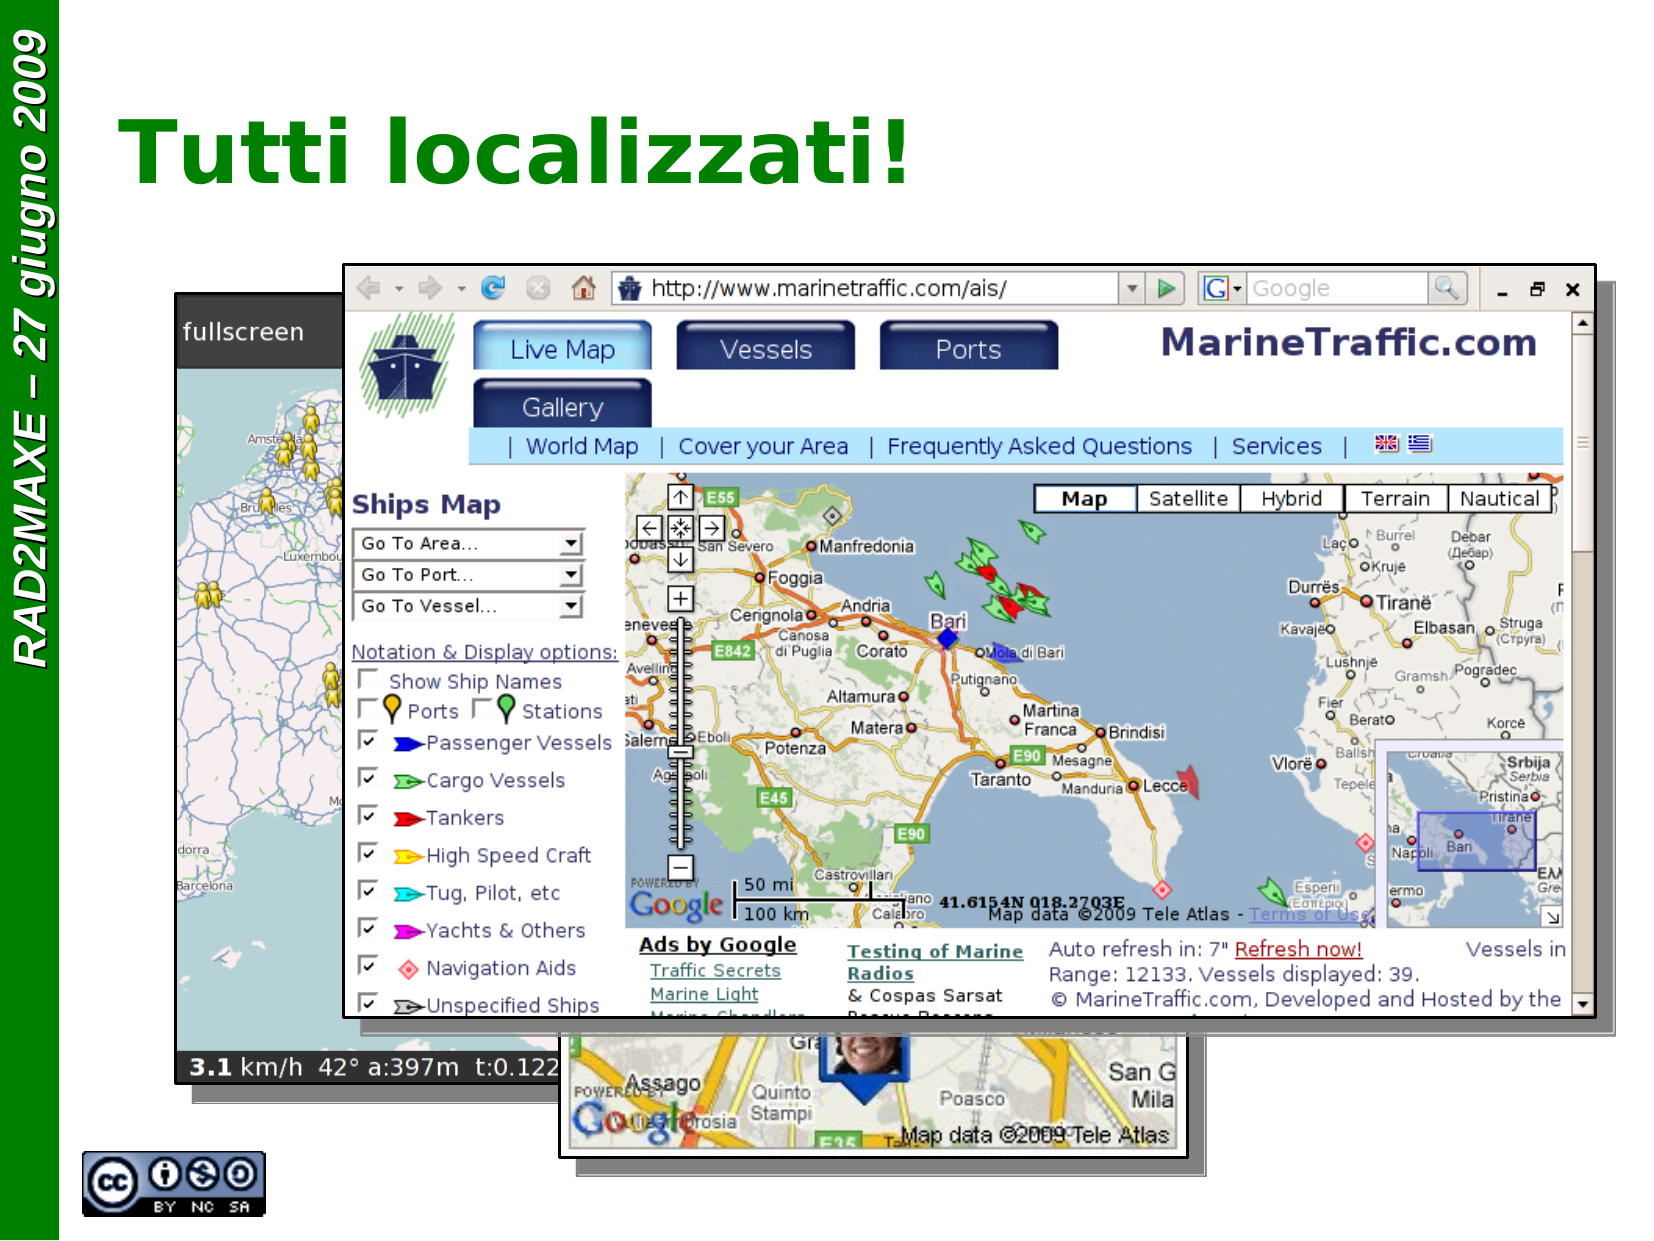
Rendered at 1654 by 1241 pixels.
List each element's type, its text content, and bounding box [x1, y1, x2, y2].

picture [344, 265, 1595, 1016]
title Tutti localizzati! [118, 56, 1394, 249]
picture [82, 1151, 266, 1217]
picture [561, 1037, 1186, 1156]
picture [177, 295, 558, 1083]
